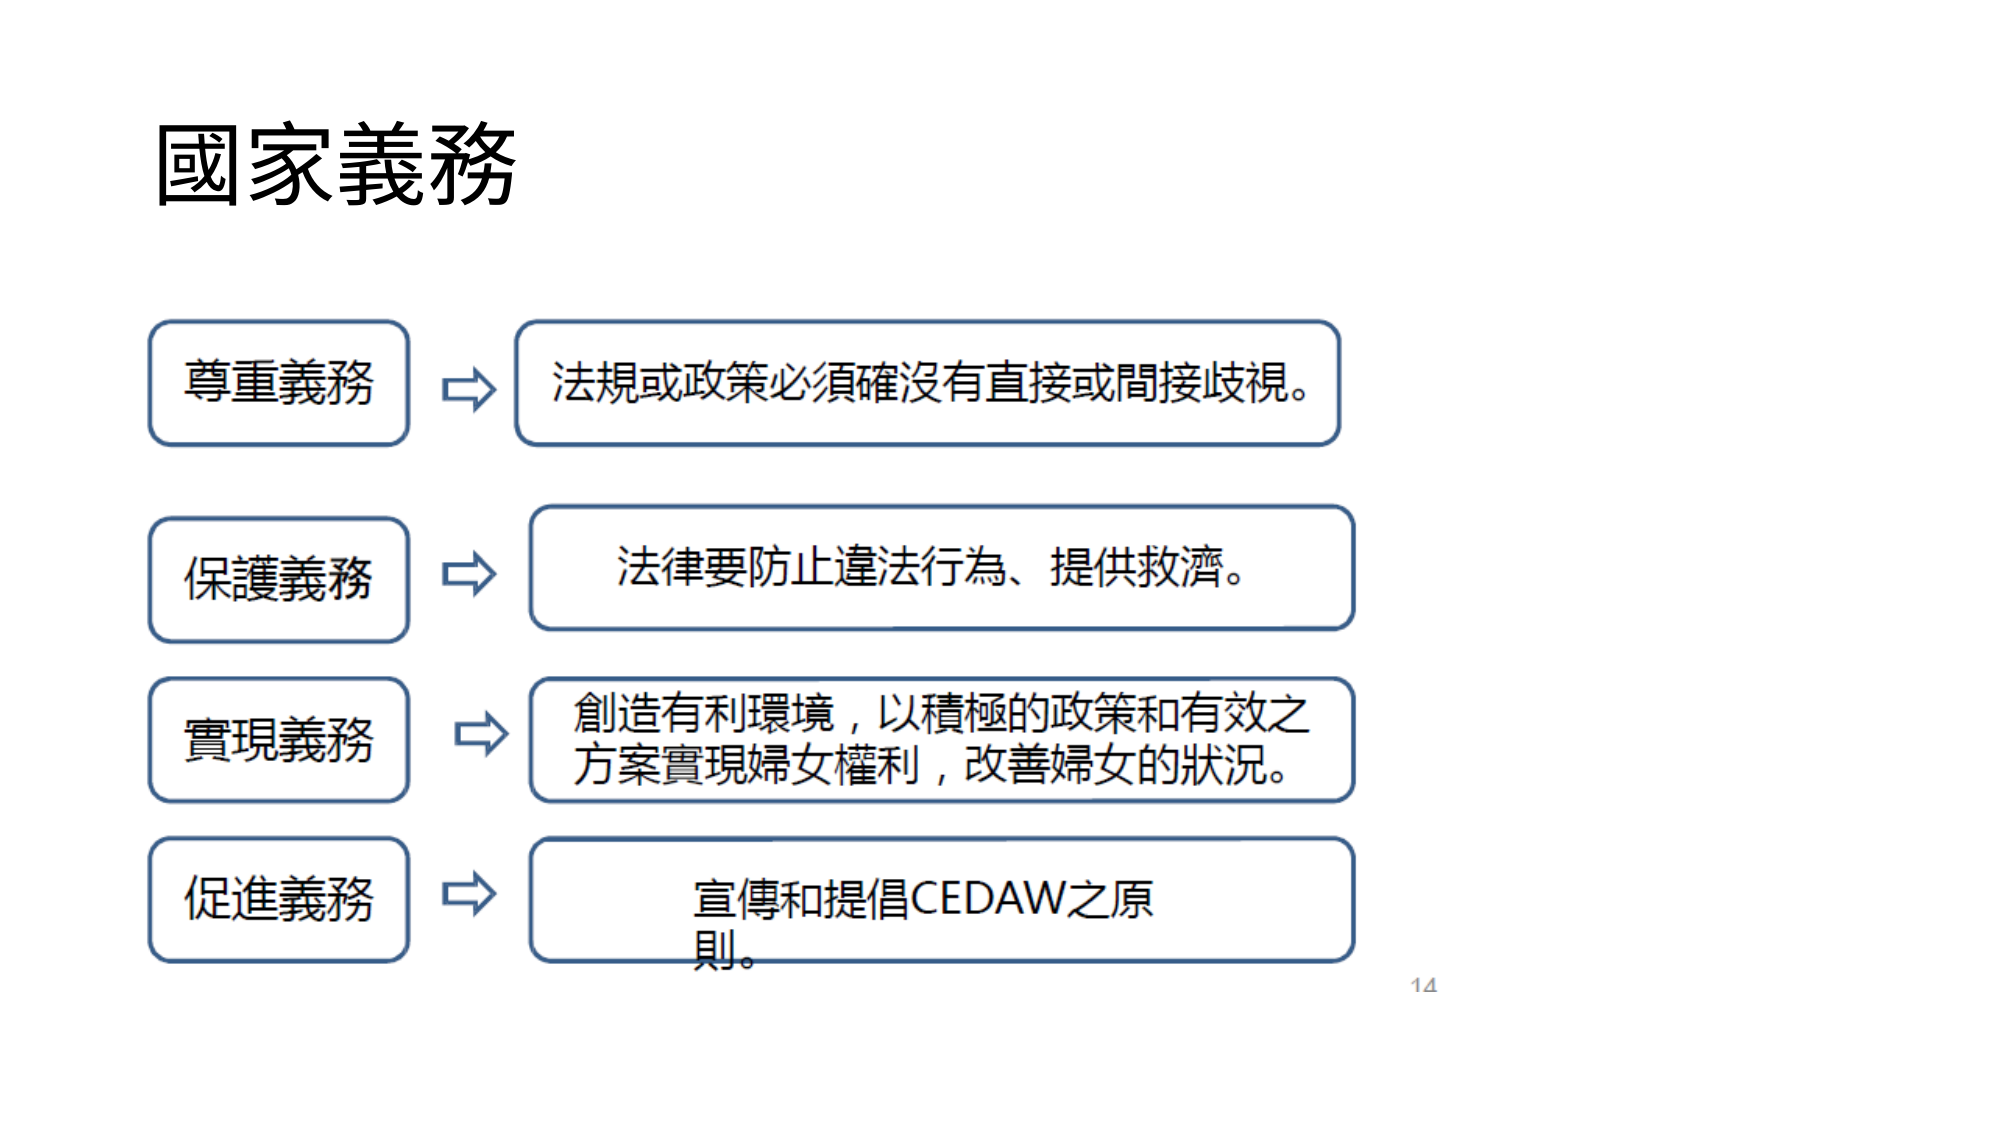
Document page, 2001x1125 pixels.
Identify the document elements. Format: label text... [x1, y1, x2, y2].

picture [121, 277, 1445, 992]
title 國家義務 [137, 59, 1863, 278]
